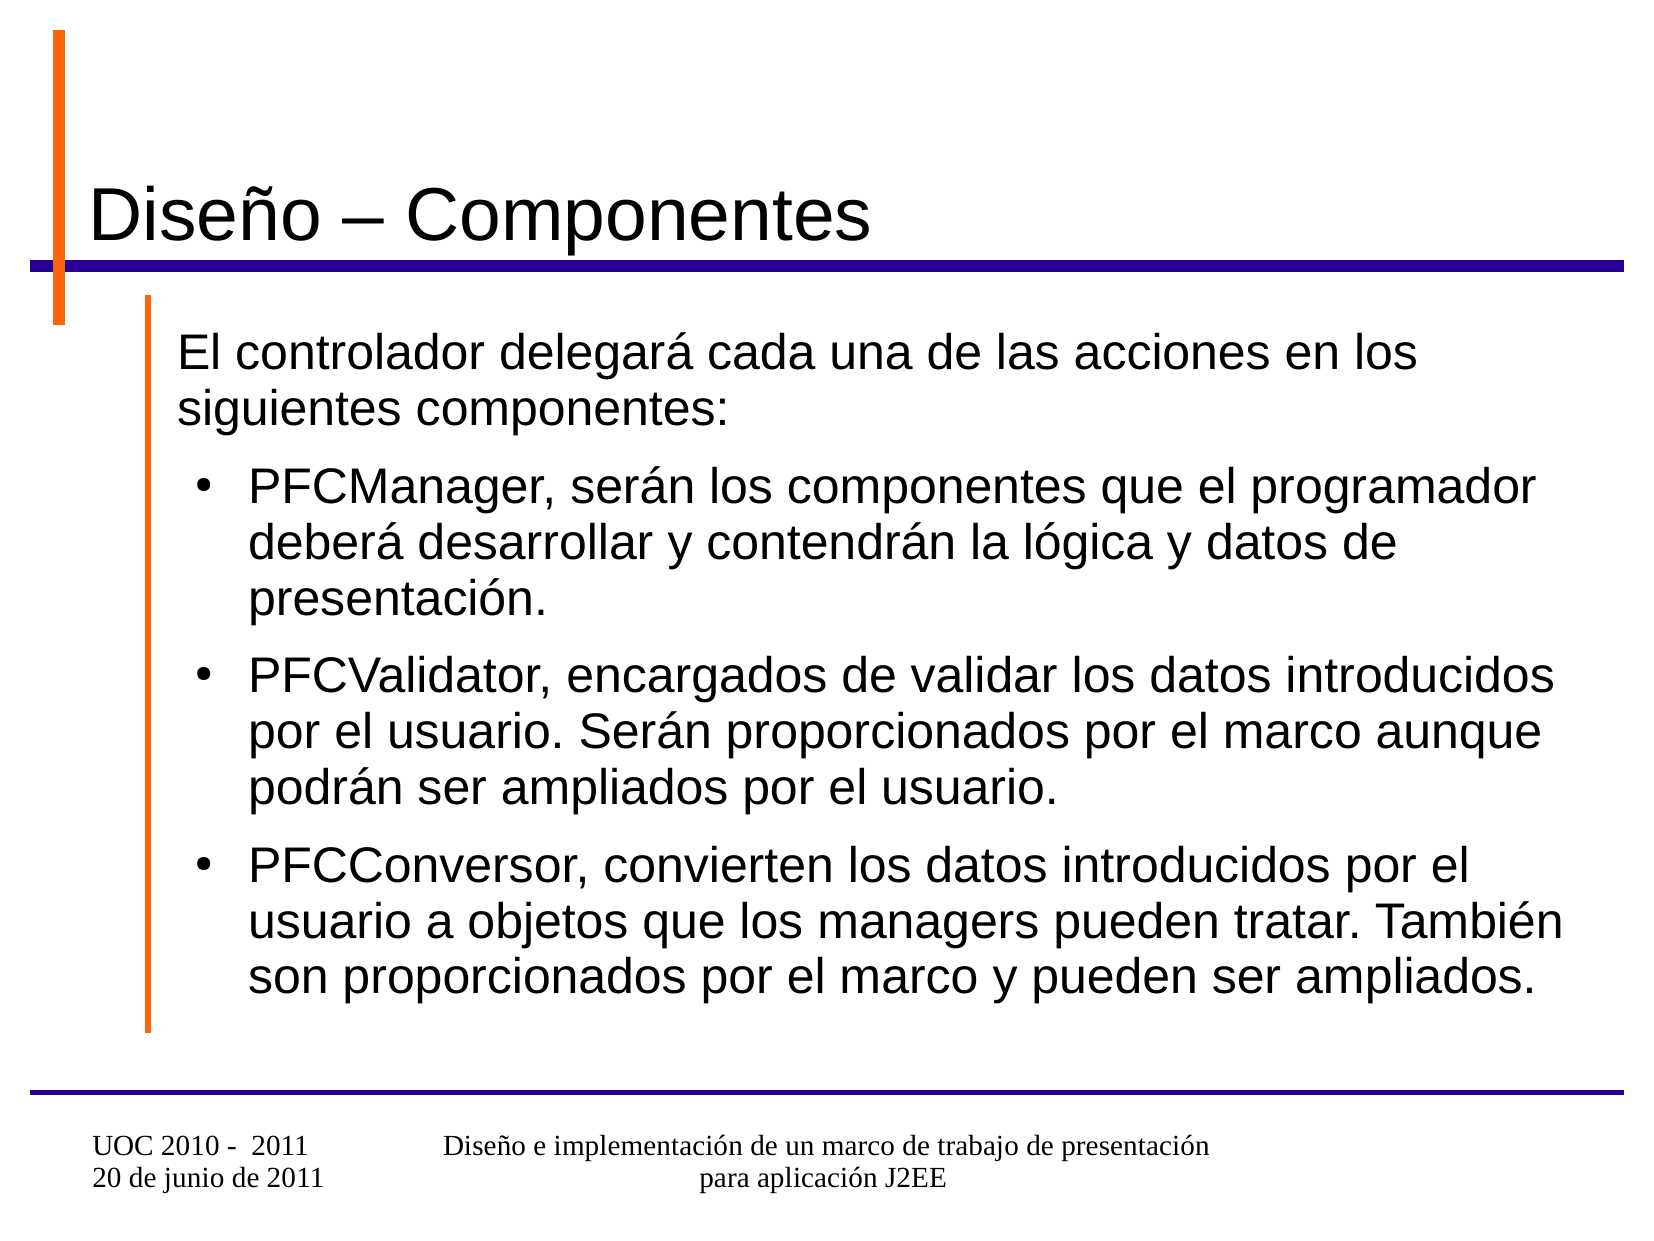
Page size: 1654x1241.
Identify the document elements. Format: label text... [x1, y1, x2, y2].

title Diseño – Componentes [88, 49, 1219, 257]
list El controlador delegará cada una de las acciones en los siguientes componentes: PFCManager, serán los componentes que el programador deberá desarrollar y contendrán la lógica y datos de presentación. PFCValidator, encargados de validar los datos introducidos por el usuario. Serán proporcionados por el marco aunque podrán ser ampliados por el usuario. PFCConversor, convierten los datos introducidos por el usuario a objetos que los managers pueden tratar. También son proporcionados por el marco y pueden ser ampliados. [177, 324, 1571, 1034]
